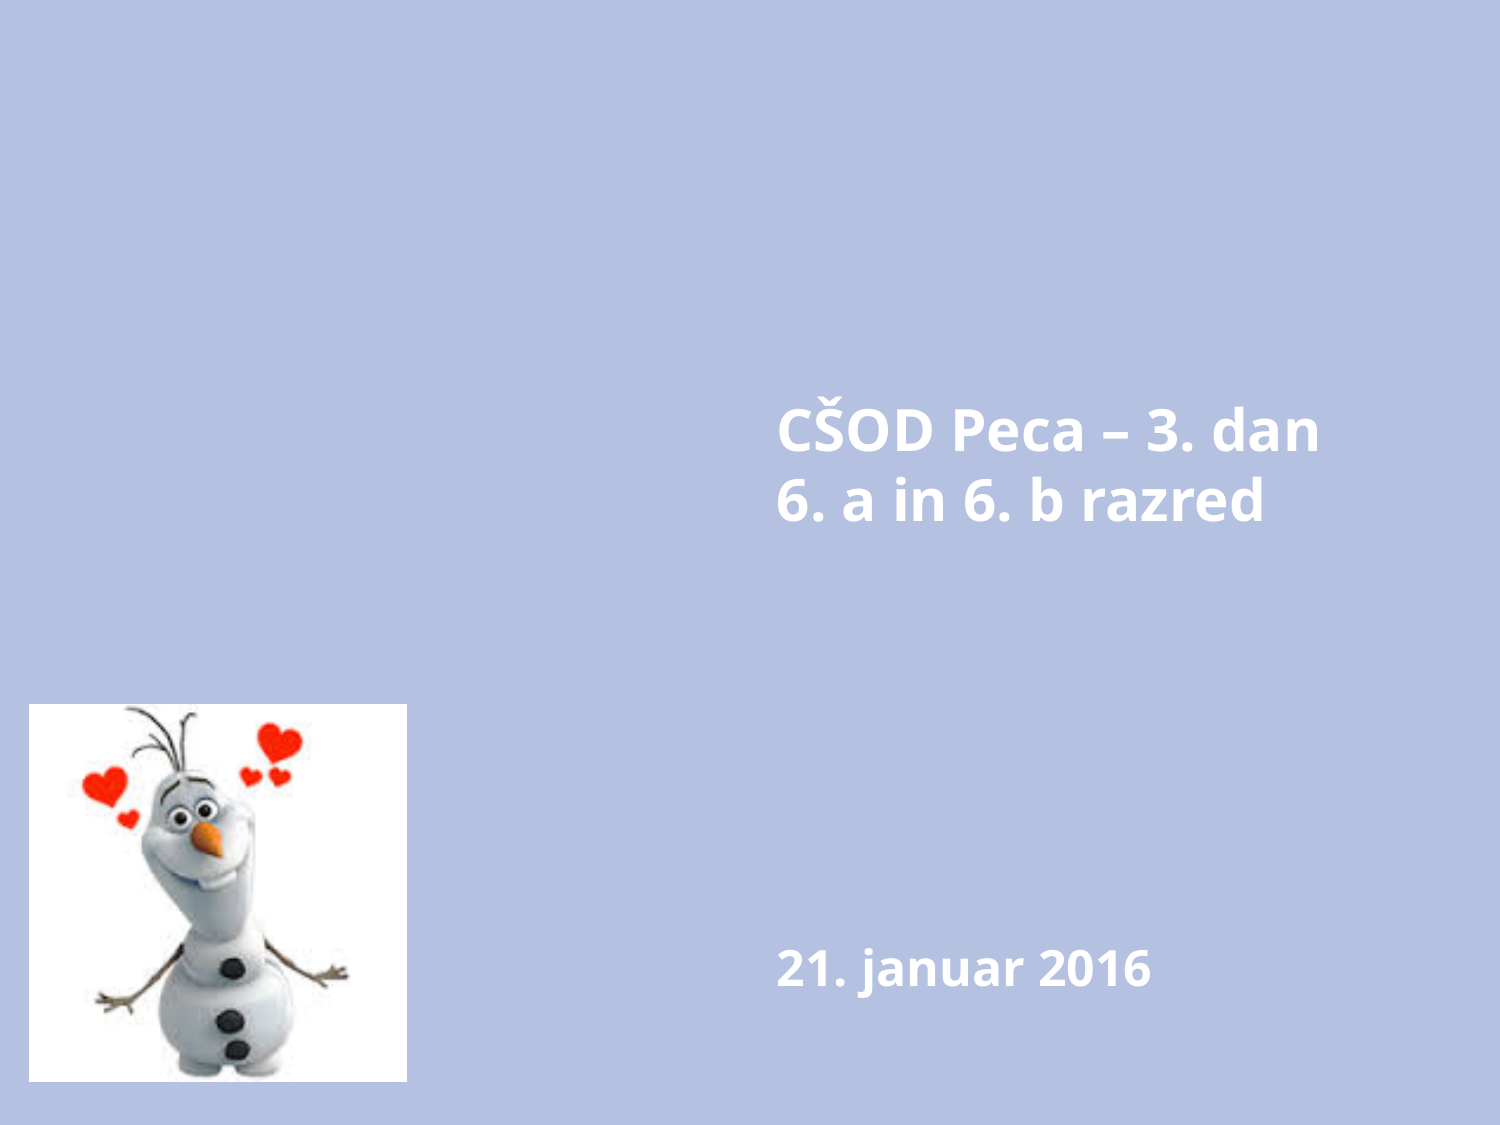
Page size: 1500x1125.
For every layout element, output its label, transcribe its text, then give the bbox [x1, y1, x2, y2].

text_box CŠOD Peca – 3. dan 6. a in 6. b razred [761, 385, 1150, 542]
picture [29, 704, 407, 1082]
text_box 21. januar 2016 [761, 928, 1018, 1005]
